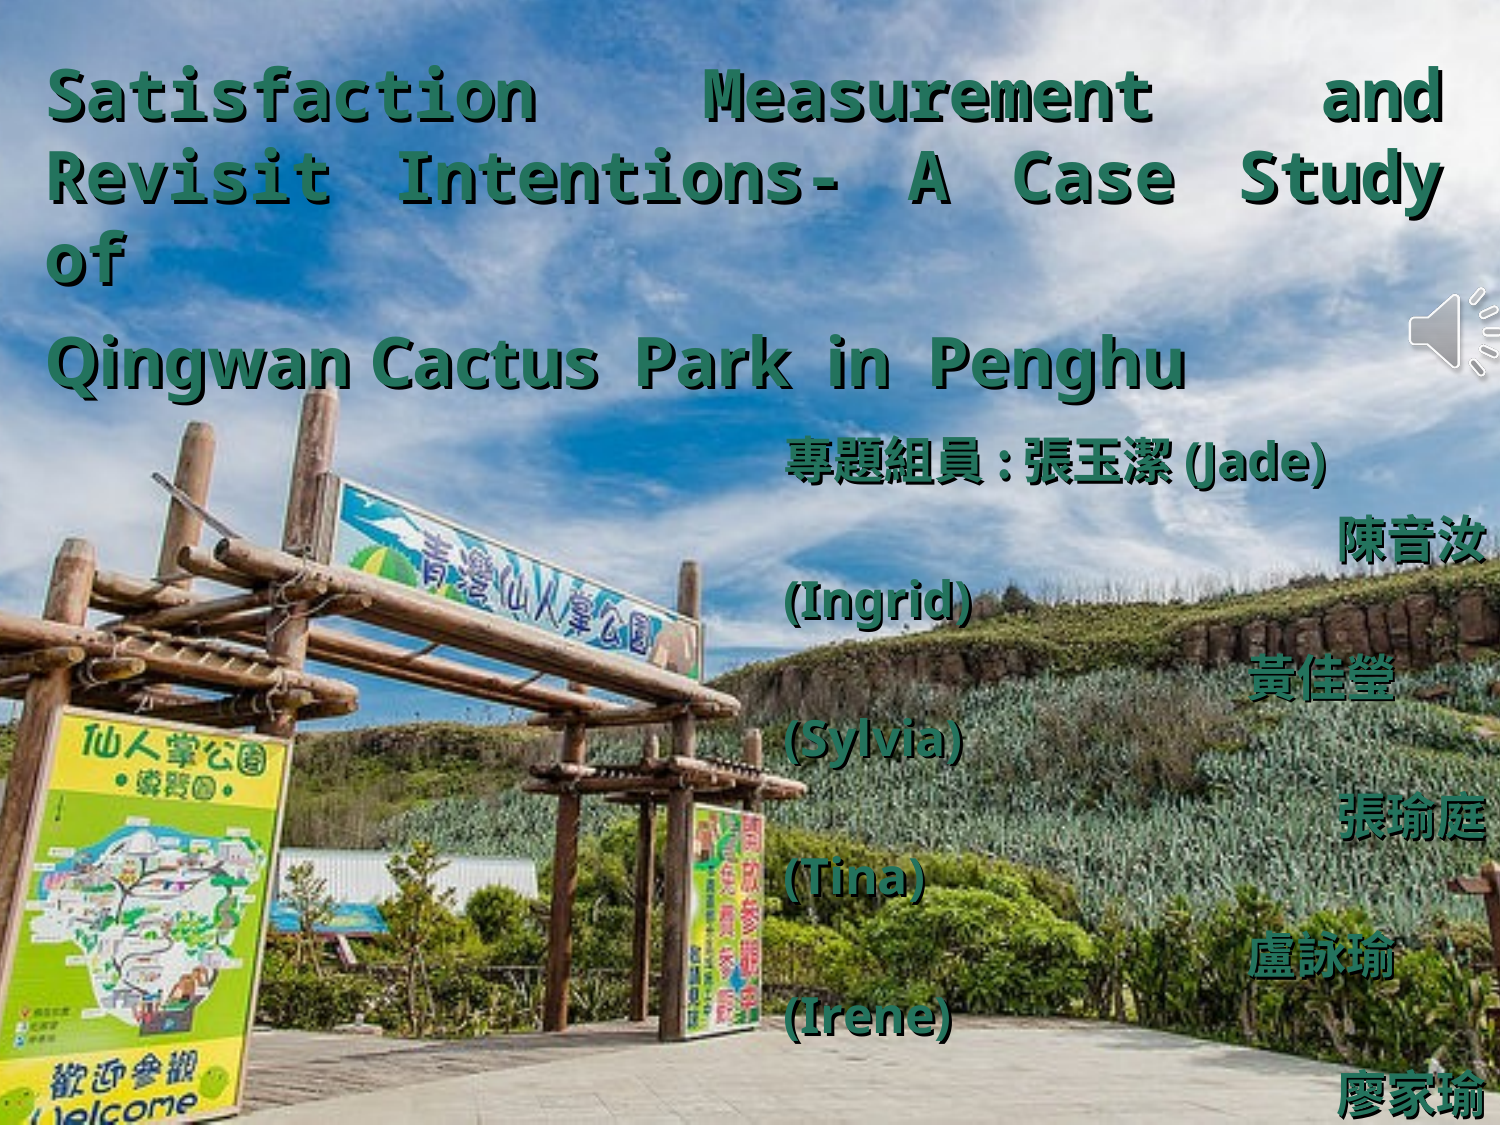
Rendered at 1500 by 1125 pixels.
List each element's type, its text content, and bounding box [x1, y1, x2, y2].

picture [1364, 1081, 1370, 1091]
picture [1450, 1081, 1456, 1091]
text_box 專題組員:張玉潔(Jade) 陳音汝(Ingrid) 黃佳瑩(Sylvia) 張瑜庭(Tina) 盧詠瑜(Irene) 廖家瑜(Michelle) 徐翊芸(Emily) 鄭敏秀(Michelle) 指導老師: 姚慧美(Jessica) [769, 420, 1500, 1078]
picture [0, 0, 1500, 1125]
picture [1450, 1096, 1454, 1106]
list Satisfaction Measurement and Revisit Intentions- A Case Study of Qingwan Cactus Park in Penghu [29, 42, 1459, 409]
